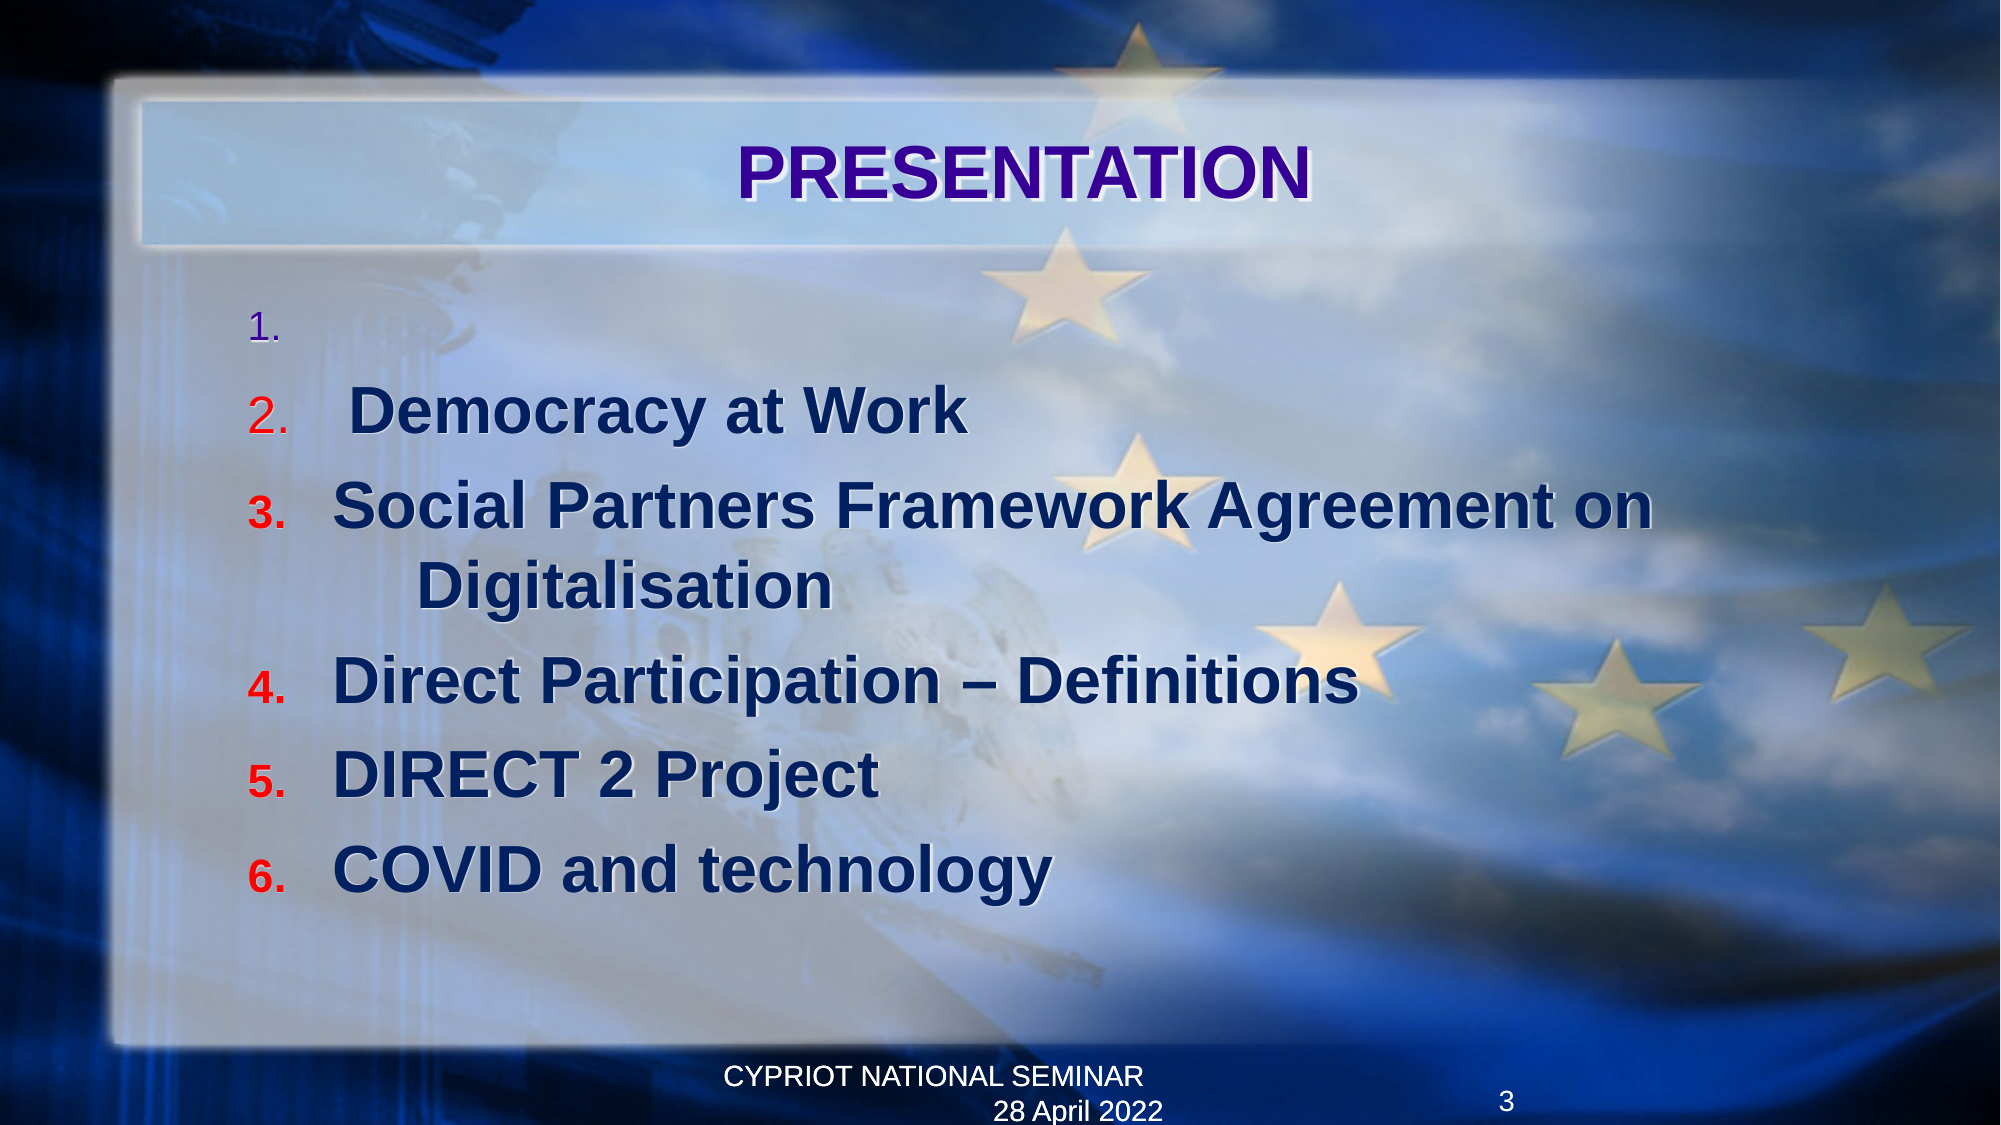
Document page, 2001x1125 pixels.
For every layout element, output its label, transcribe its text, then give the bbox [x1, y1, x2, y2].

title PRESENTATION [150, 87, 1900, 251]
list Democracy at Work Social Partners Framework Agreement on Digitalisation Direct Participation – Definitions DIRECT 2 Project COVID and technology [232, 275, 1900, 1026]
text_box CYPRIOT NATIONAL SEMINAR 28 April 2022 [708, 1050, 1342, 1125]
text_box [1483, 1050, 1901, 1125]
